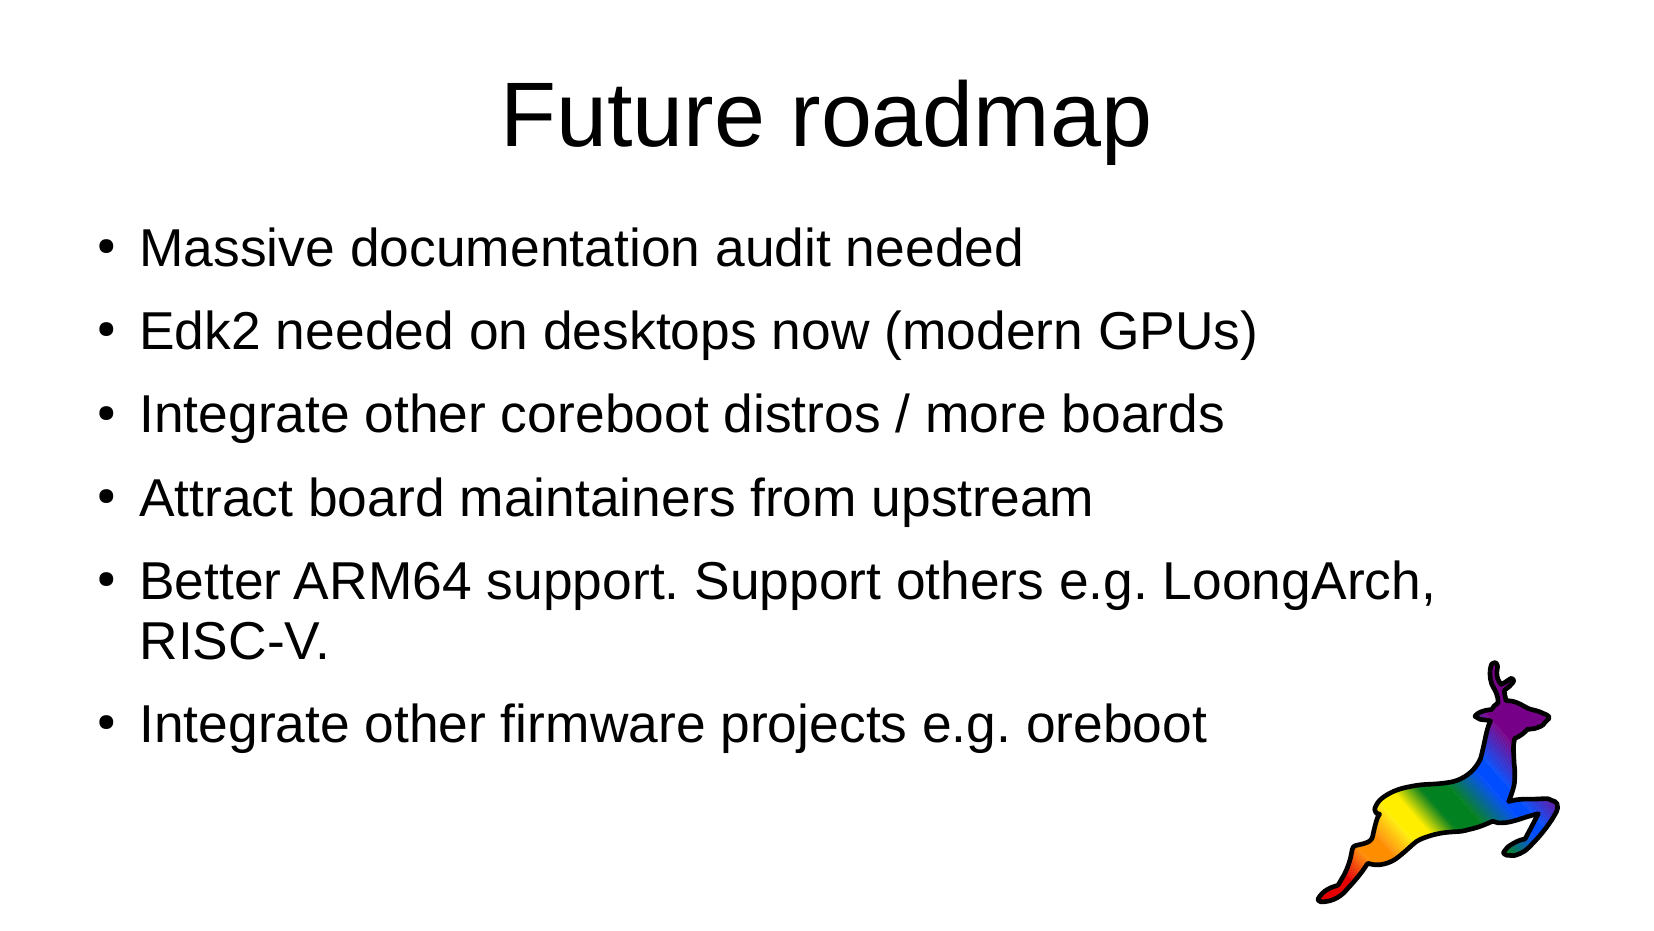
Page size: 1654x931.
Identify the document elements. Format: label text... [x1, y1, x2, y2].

picture [1305, 649, 1571, 915]
title Future roadmap [82, 37, 1571, 193]
list Massive documentation audit needed Edk2 needed on desktops now (modern GPUs) Integrate other coreboot distros / more boards Attract board maintainers from upstream Better ARM64 support. Support others e.g. LoongArch, RISC-V. Integrate other firmware projects e.g. oreboot [82, 217, 1571, 758]
